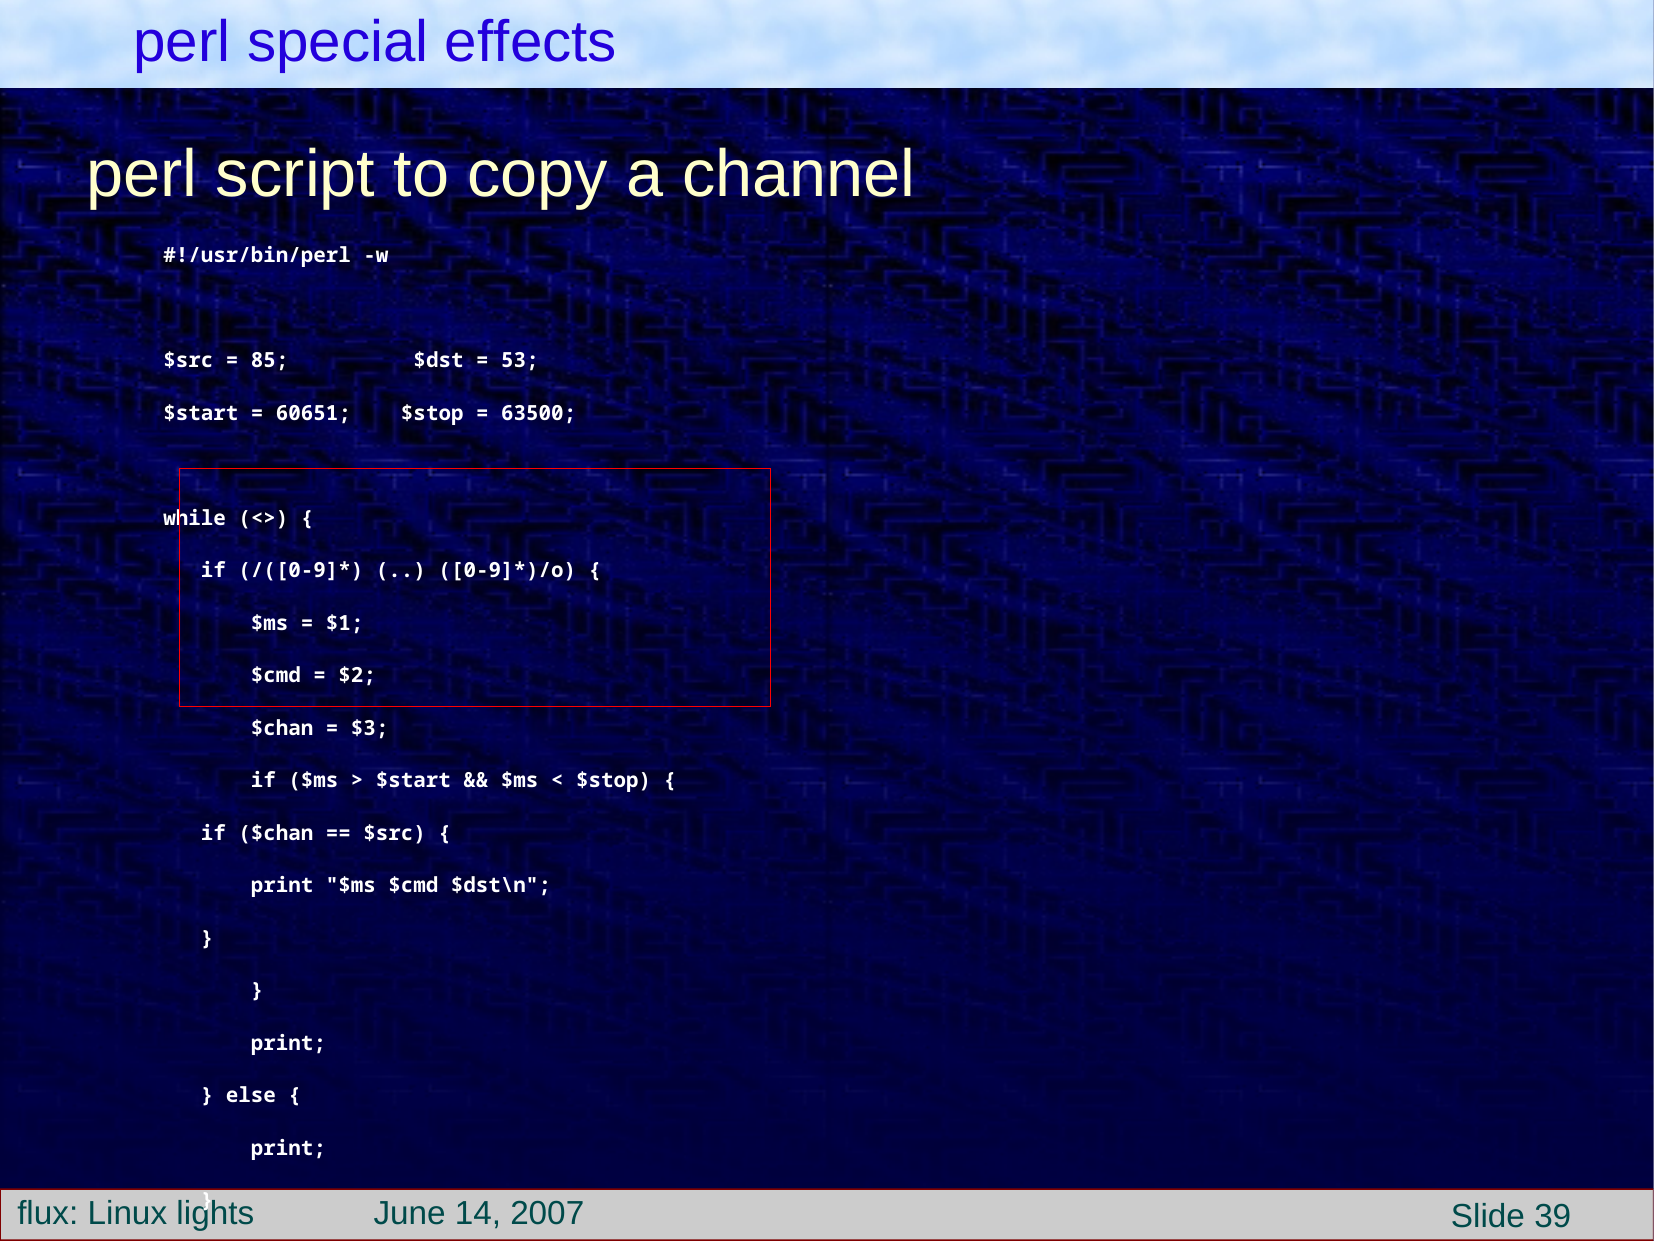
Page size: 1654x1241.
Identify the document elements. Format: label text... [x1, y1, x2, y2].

picture [0, 88, 1654, 1189]
text_box perl special effects [0, 0, 1654, 88]
text_box [713, 1189, 1436, 1241]
text_box Slide <number> [1436, 1189, 1654, 1241]
text_box flux: Linux lights June 14, 2007 [2, 1186, 713, 1241]
list perl script to copy a channel #!/usr/bin/perl -w $src = 85; $dst = 53; $start = 60651; $stop = 63500; while (<>) { if (/([0-9]*) (..) ([0-9]*)/o) { $ms = $1; $cmd = $2; $chan = $3; if ($ms > $start && $ms < $stop) { if ($chan == $src) { print "$ms $cmd $dst\n"; } } print; } else { print; } } [68, 134, 1557, 1175]
